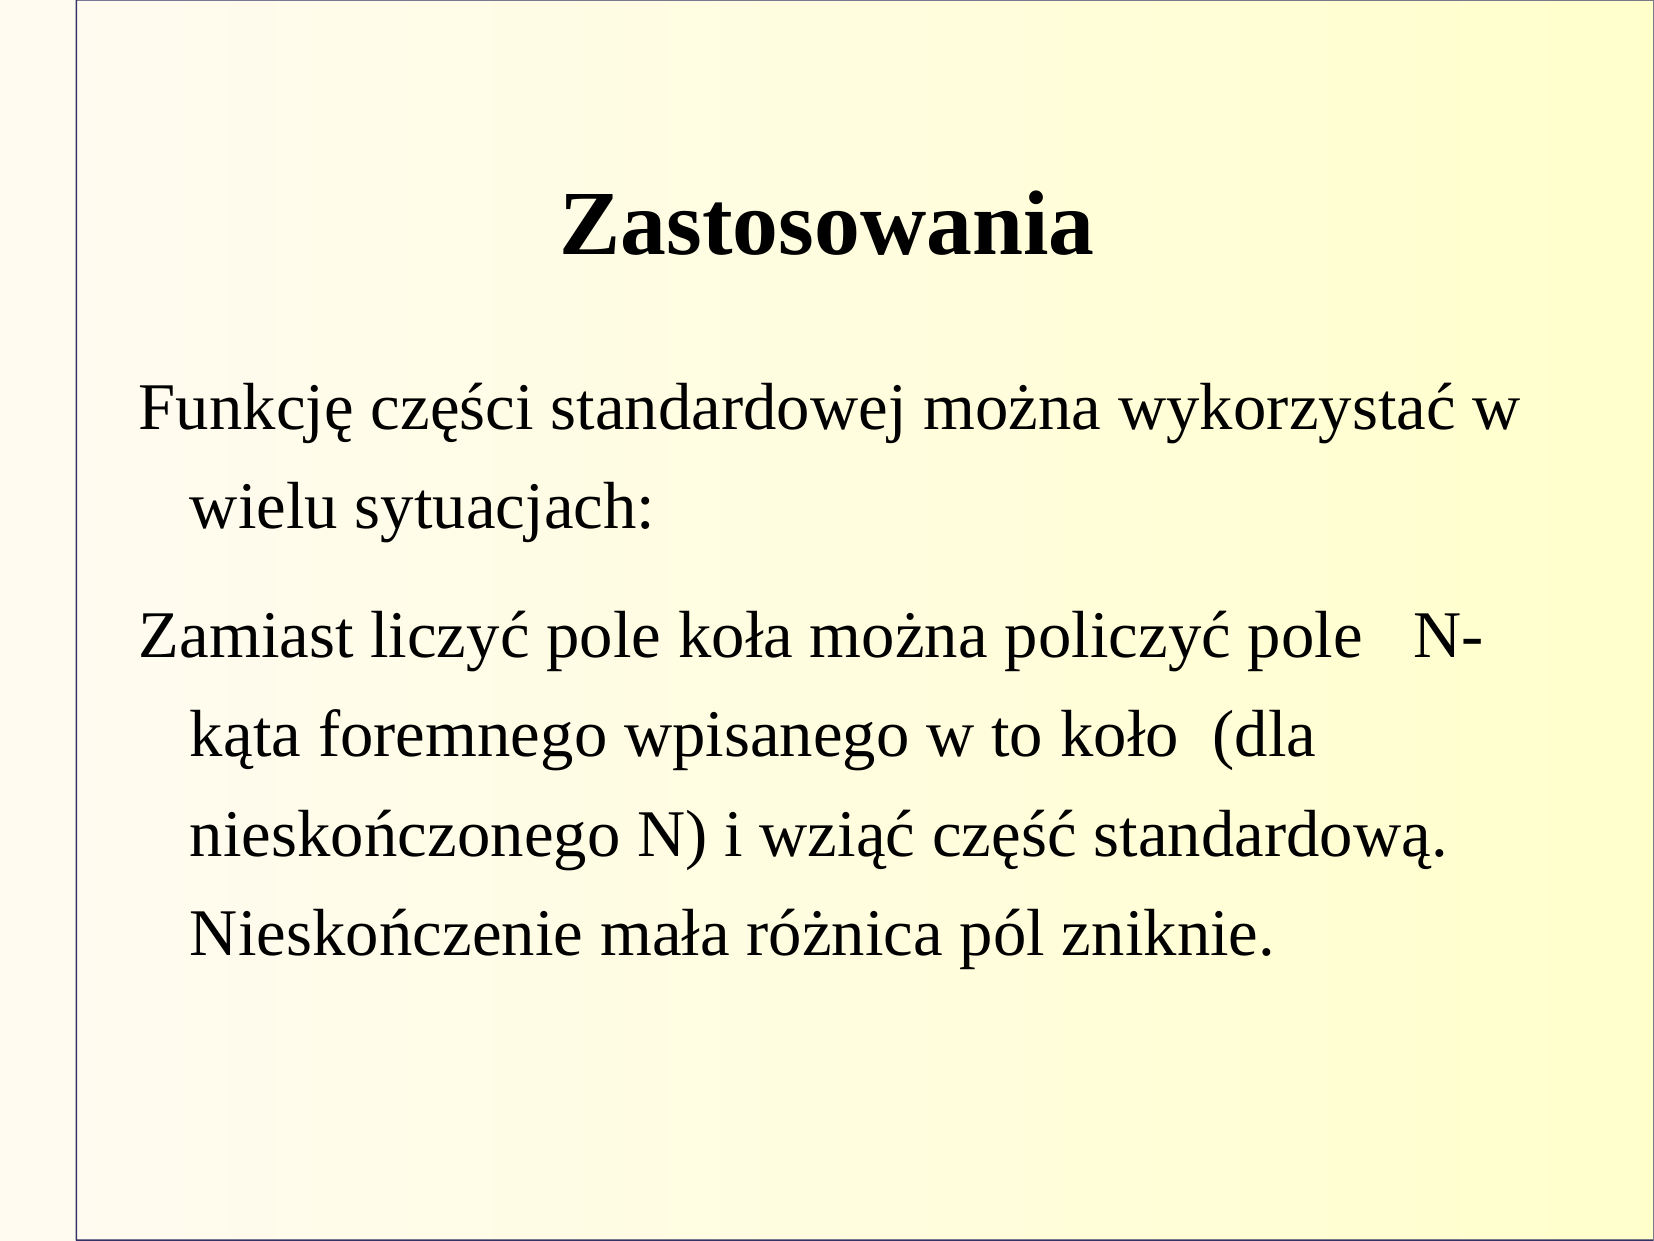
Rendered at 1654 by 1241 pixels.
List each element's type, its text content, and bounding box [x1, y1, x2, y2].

list Funkcję części standardowej można wykorzystać w wielu sytuacjach: Zamiast liczyć pole koła można policzyć pole N-kąta foremnego wpisanego w to koło (dla nieskończonego N) i wziąć część standardową. Nieskończenie mała różnica pól zniknie. [121, 344, 1534, 1127]
picture [0, 0, 75, 1241]
title Zastosowania [121, 102, 1534, 311]
